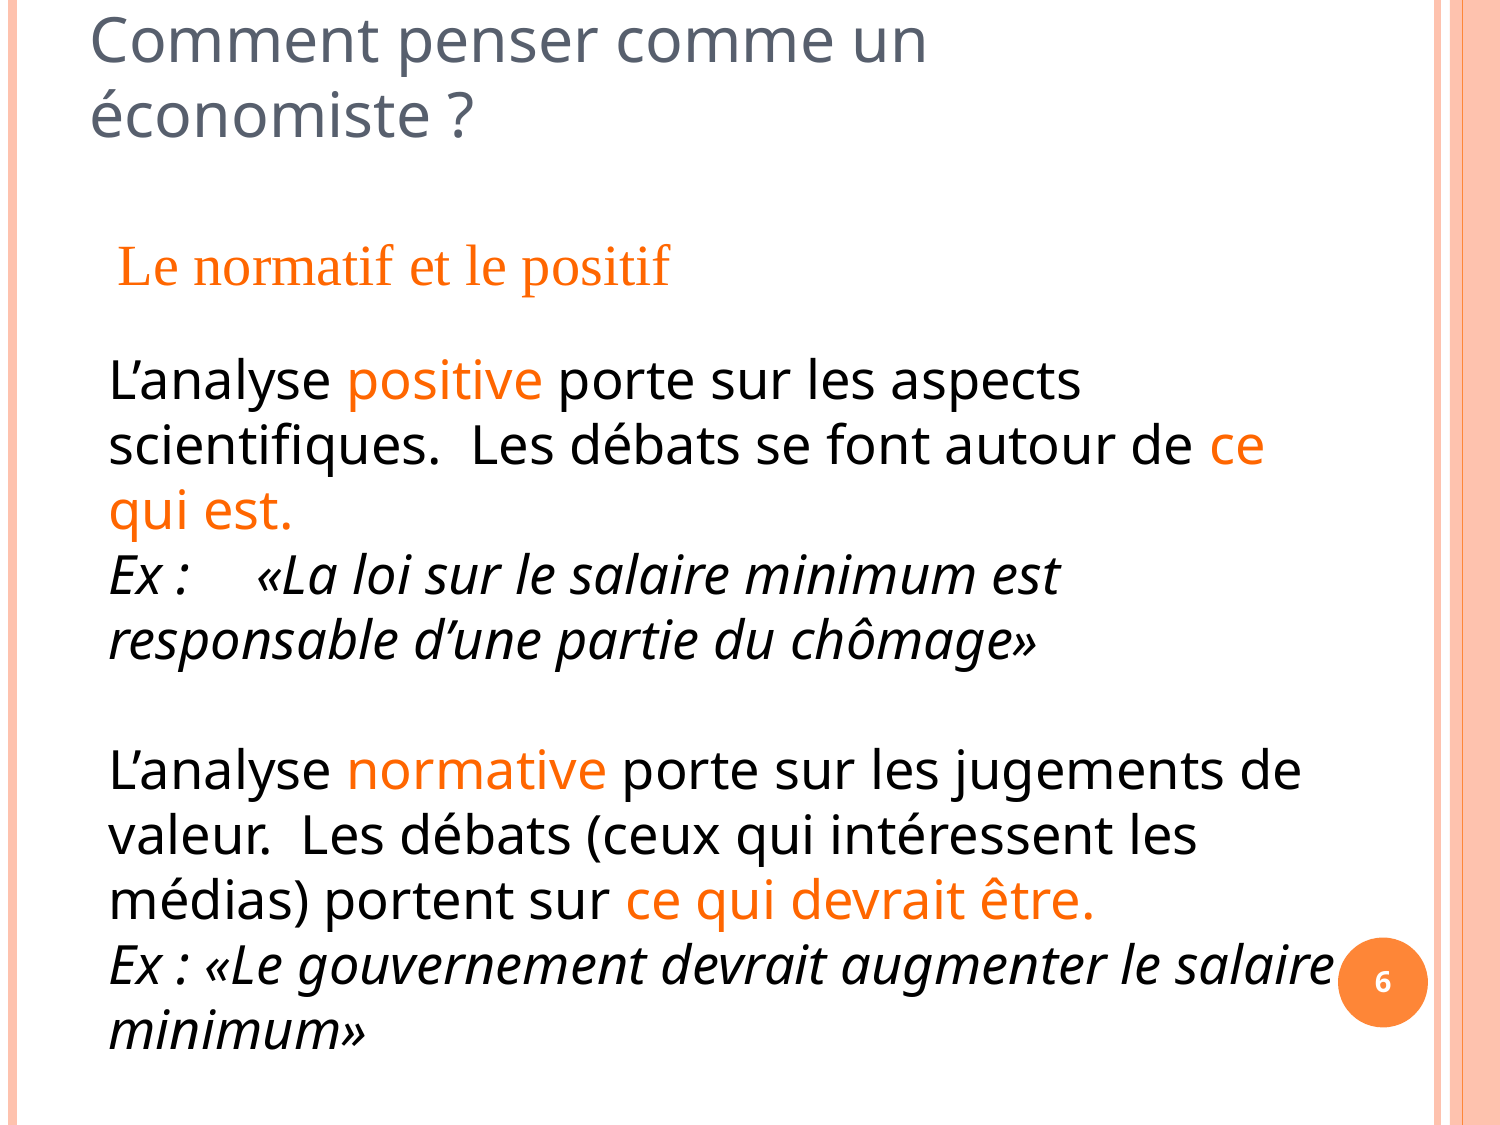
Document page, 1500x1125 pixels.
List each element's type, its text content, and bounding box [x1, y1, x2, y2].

text_box Comment penser comme un économiste ? [74, 45, 1300, 233]
text_box <numéro> [1333, 940, 1434, 1027]
text_box L’analyse positive porte sur les aspects scientifiques. Les débats se font autour de ce qui est. Ex : «La loi sur le salaire minimum est responsable d’une partie du chômage» L’analyse normative porte sur les jugements de valeur. Les débats (ceux qui intéressent les médias) portent sur ce qui devrait être. Ex : «Le gouvernement devrait augmenter le salaire minimum» [93, 338, 1369, 1125]
text_box Le normatif et le positif [103, 219, 687, 305]
